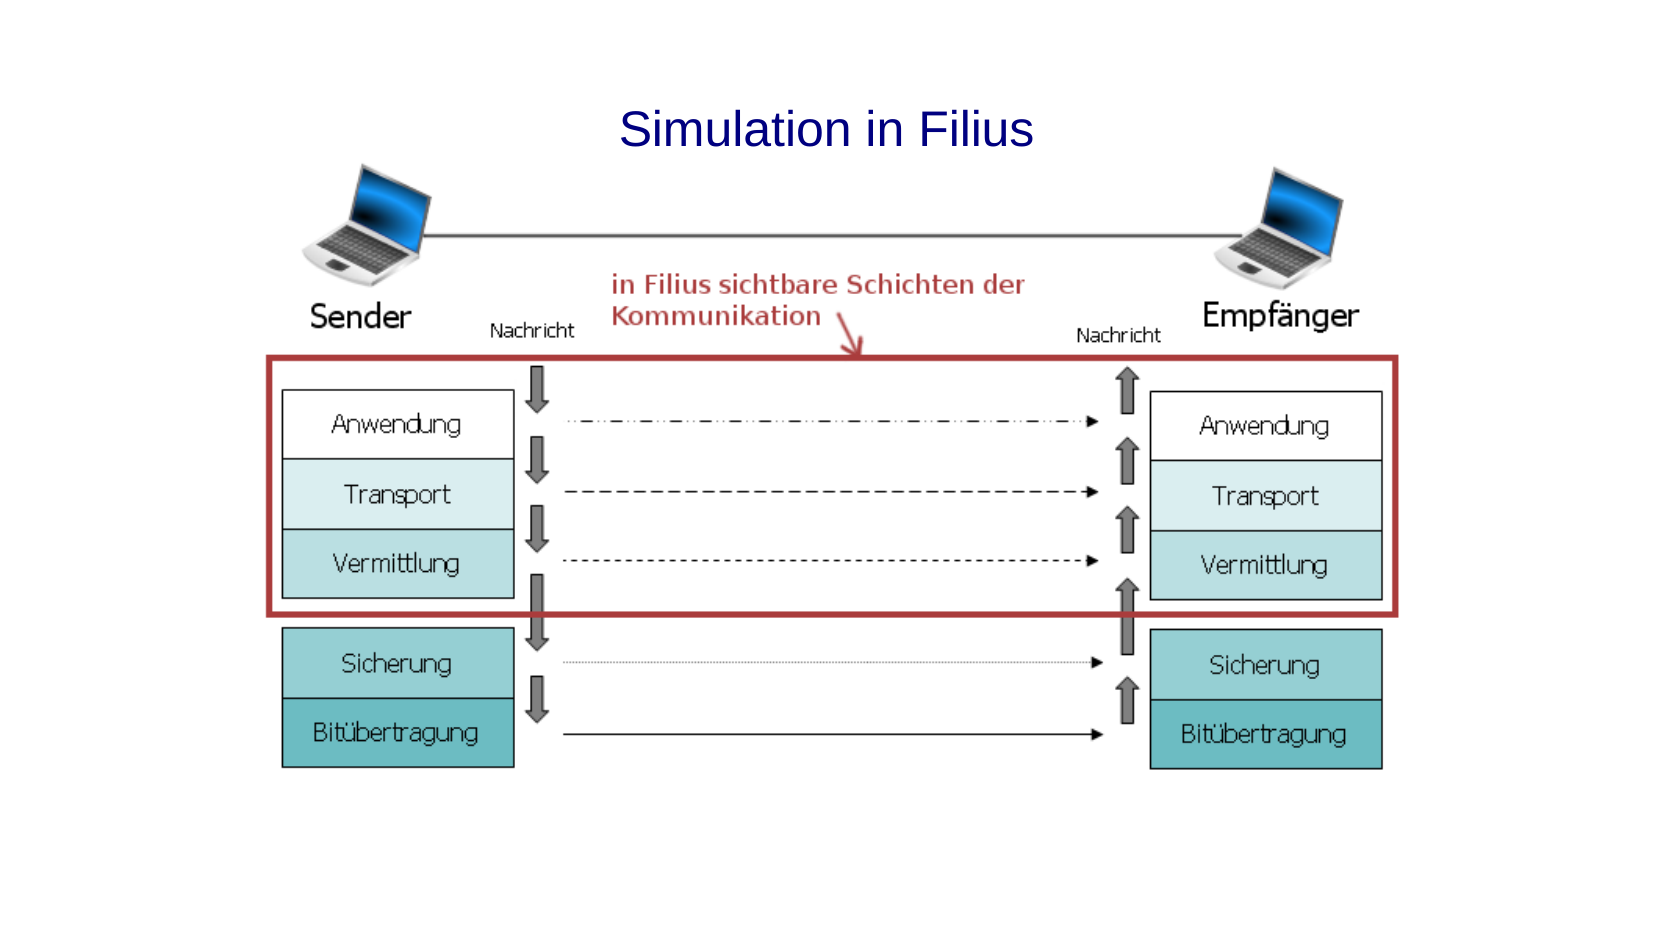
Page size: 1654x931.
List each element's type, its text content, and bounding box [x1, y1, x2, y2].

title Simulation in Filius [82, 45, 1571, 213]
picture [235, 150, 1430, 787]
